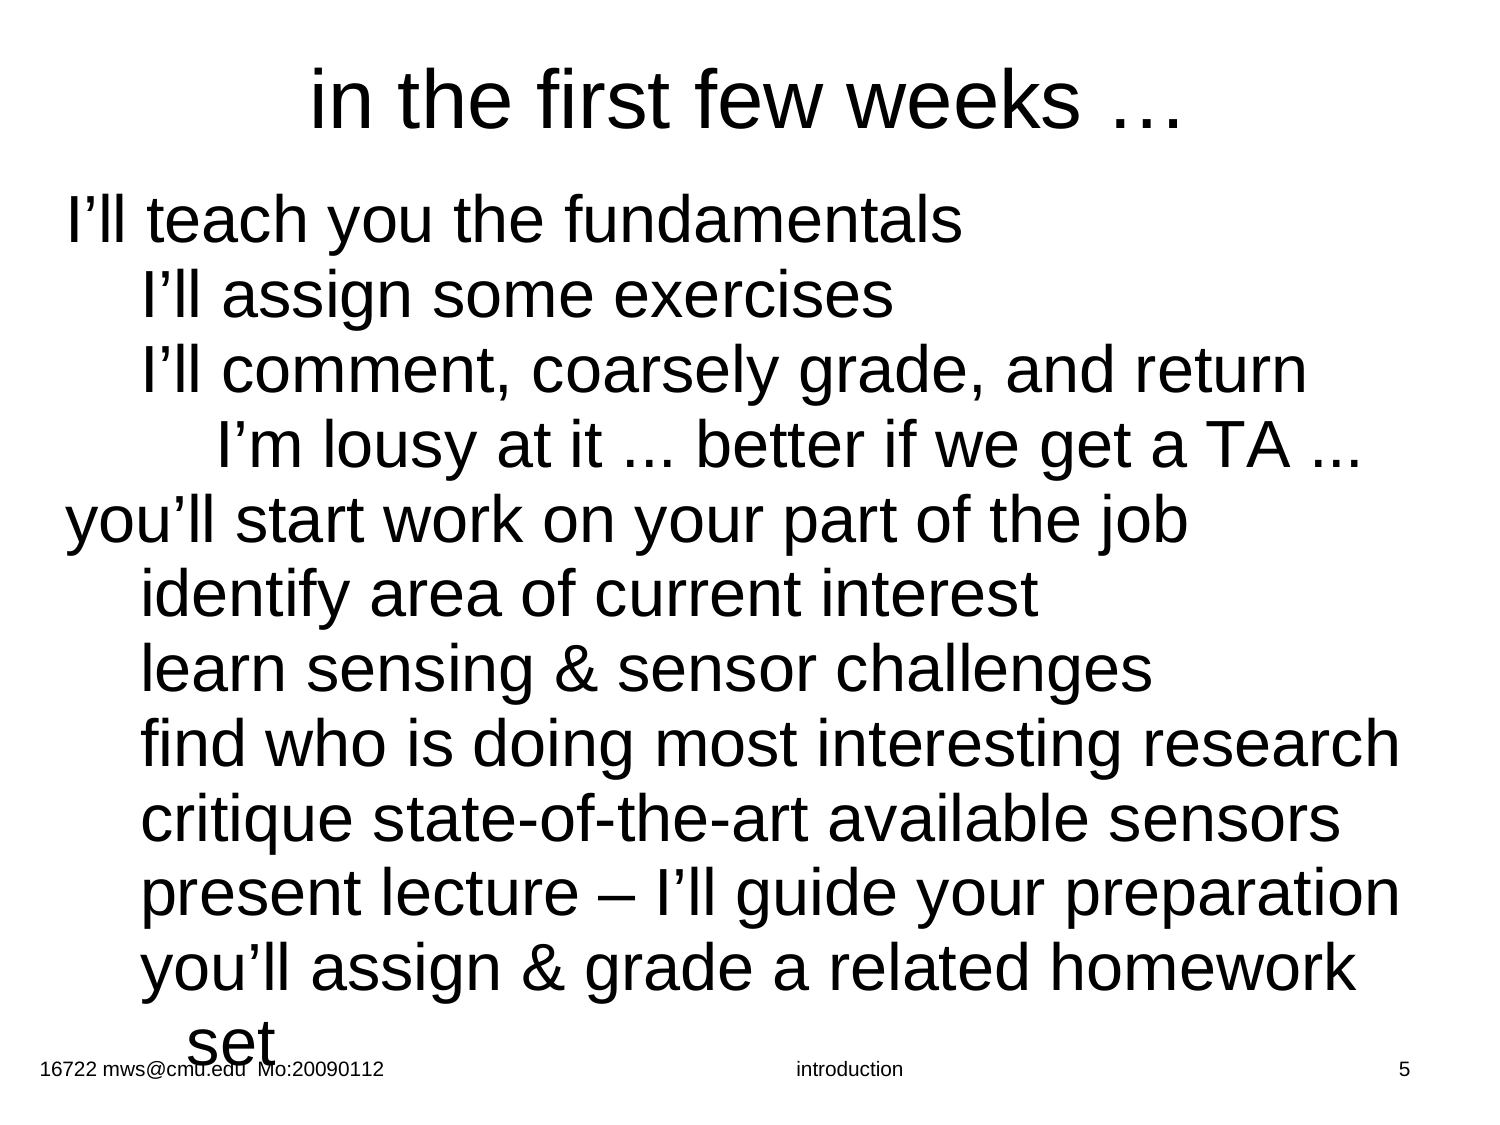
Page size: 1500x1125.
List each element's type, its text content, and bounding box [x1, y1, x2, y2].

title in the first few weeks … [24, 37, 1476, 163]
list I’ll teach you the fundamentals I’ll assign some exercises I’ll comment, coarsely grade, and return I’m lousy at it ... better if we get a TA ... you’ll start work on your part of the job identify area of current interest learn sensing & sensor challenges find who is doing most interesting research critique state-of-the-art available sensors present lecture – I’ll guide your preparation you’ll assign & grade a related homework set [49, 174, 1425, 1125]
